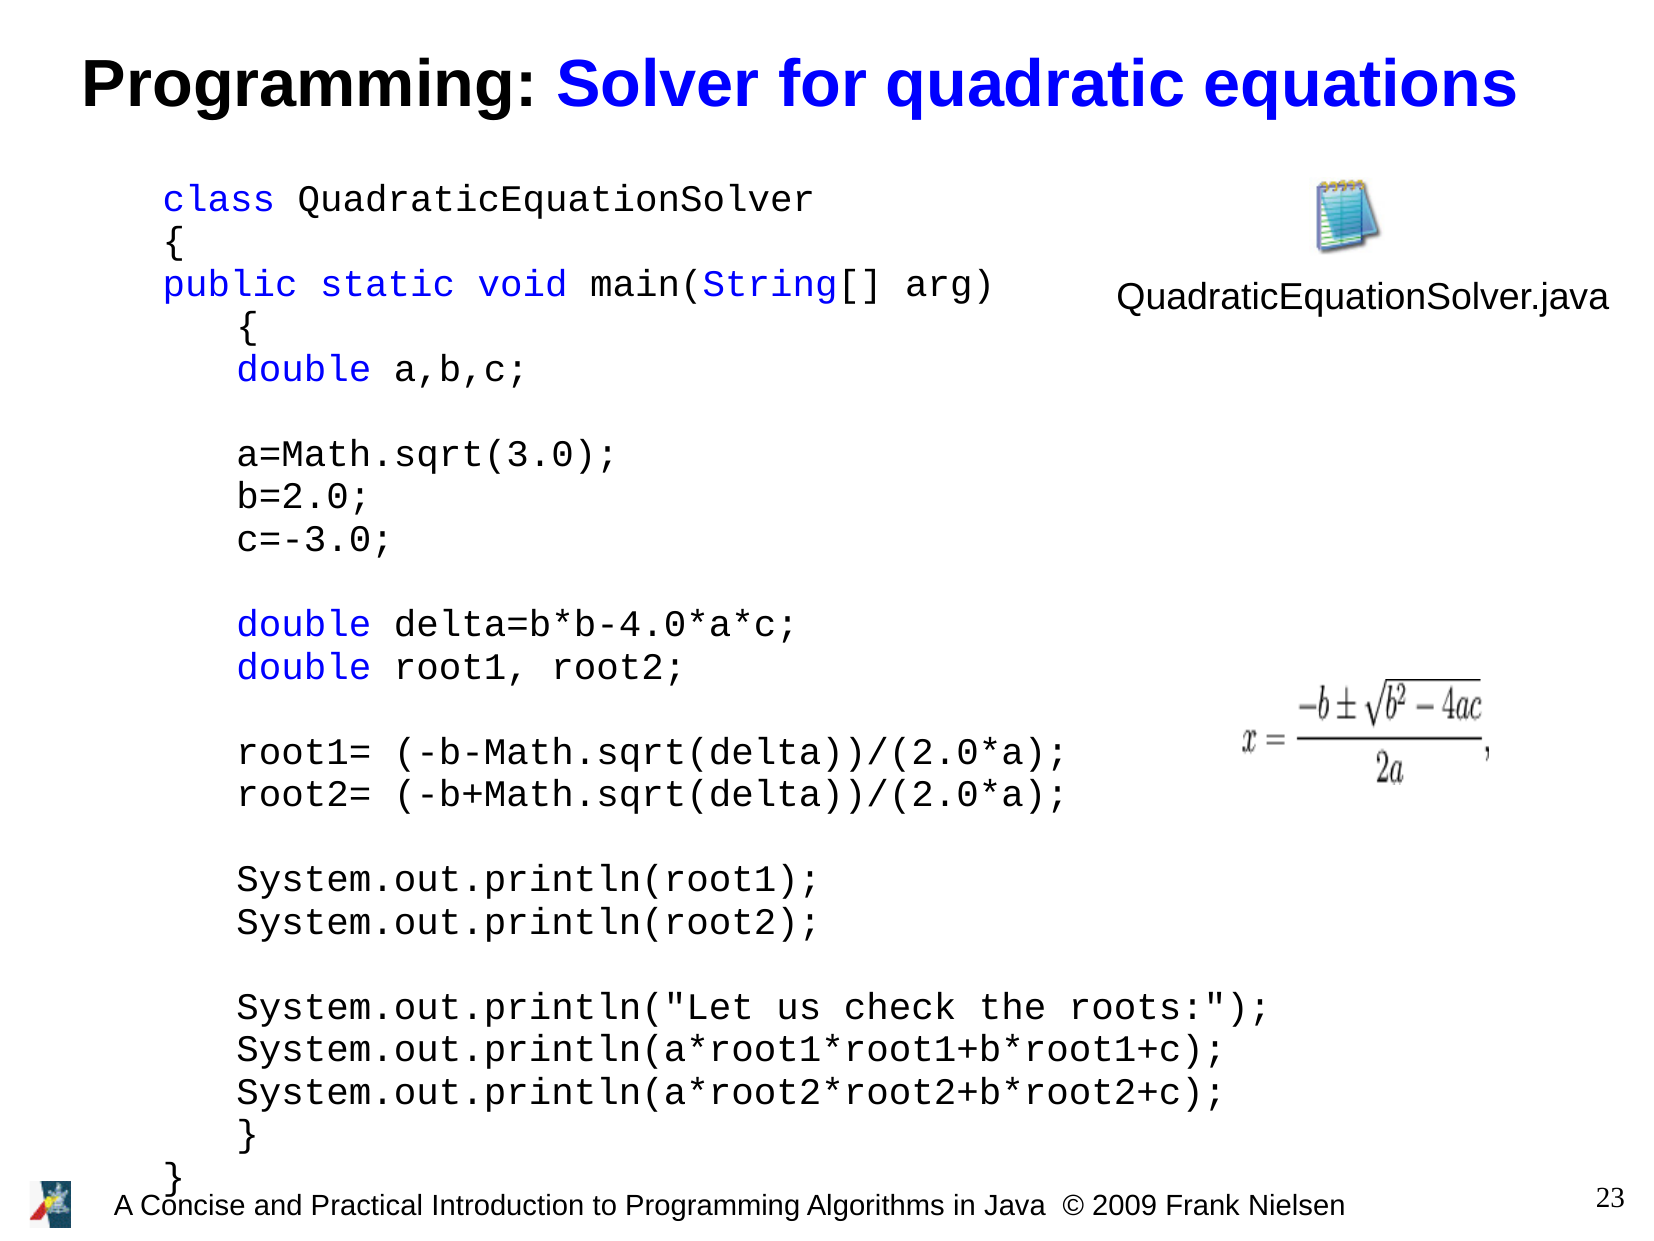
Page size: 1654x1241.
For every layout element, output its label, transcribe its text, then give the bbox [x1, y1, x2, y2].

text_box Programming: Solver for quadratic equations [67, 38, 1595, 207]
text_box class QuadraticEquationSolver { public static void main(String[] arg) { double a,b,c; a=Math.sqrt(3.0); b=2.0; c=-3.0; double delta=b*b-4.0*a*c; double root1, root2; root1= (-b-Math.sqrt(delta))/(2.0*a); root2= (-b+Math.sqrt(delta))/(2.0*a); System.out.println(root1); System.out.println(root2); System.out.println("Let us check the roots:"); System.out.println(a*root1*root1+b*root1+c); System.out.println(a*root2*root2+b*root2+c); } } [147, 172, 1595, 1152]
text_box QuadraticEquationSolver.java [1101, 267, 1625, 325]
picture [29, 1181, 71, 1228]
picture [1309, 177, 1388, 256]
picture [1242, 679, 1489, 785]
